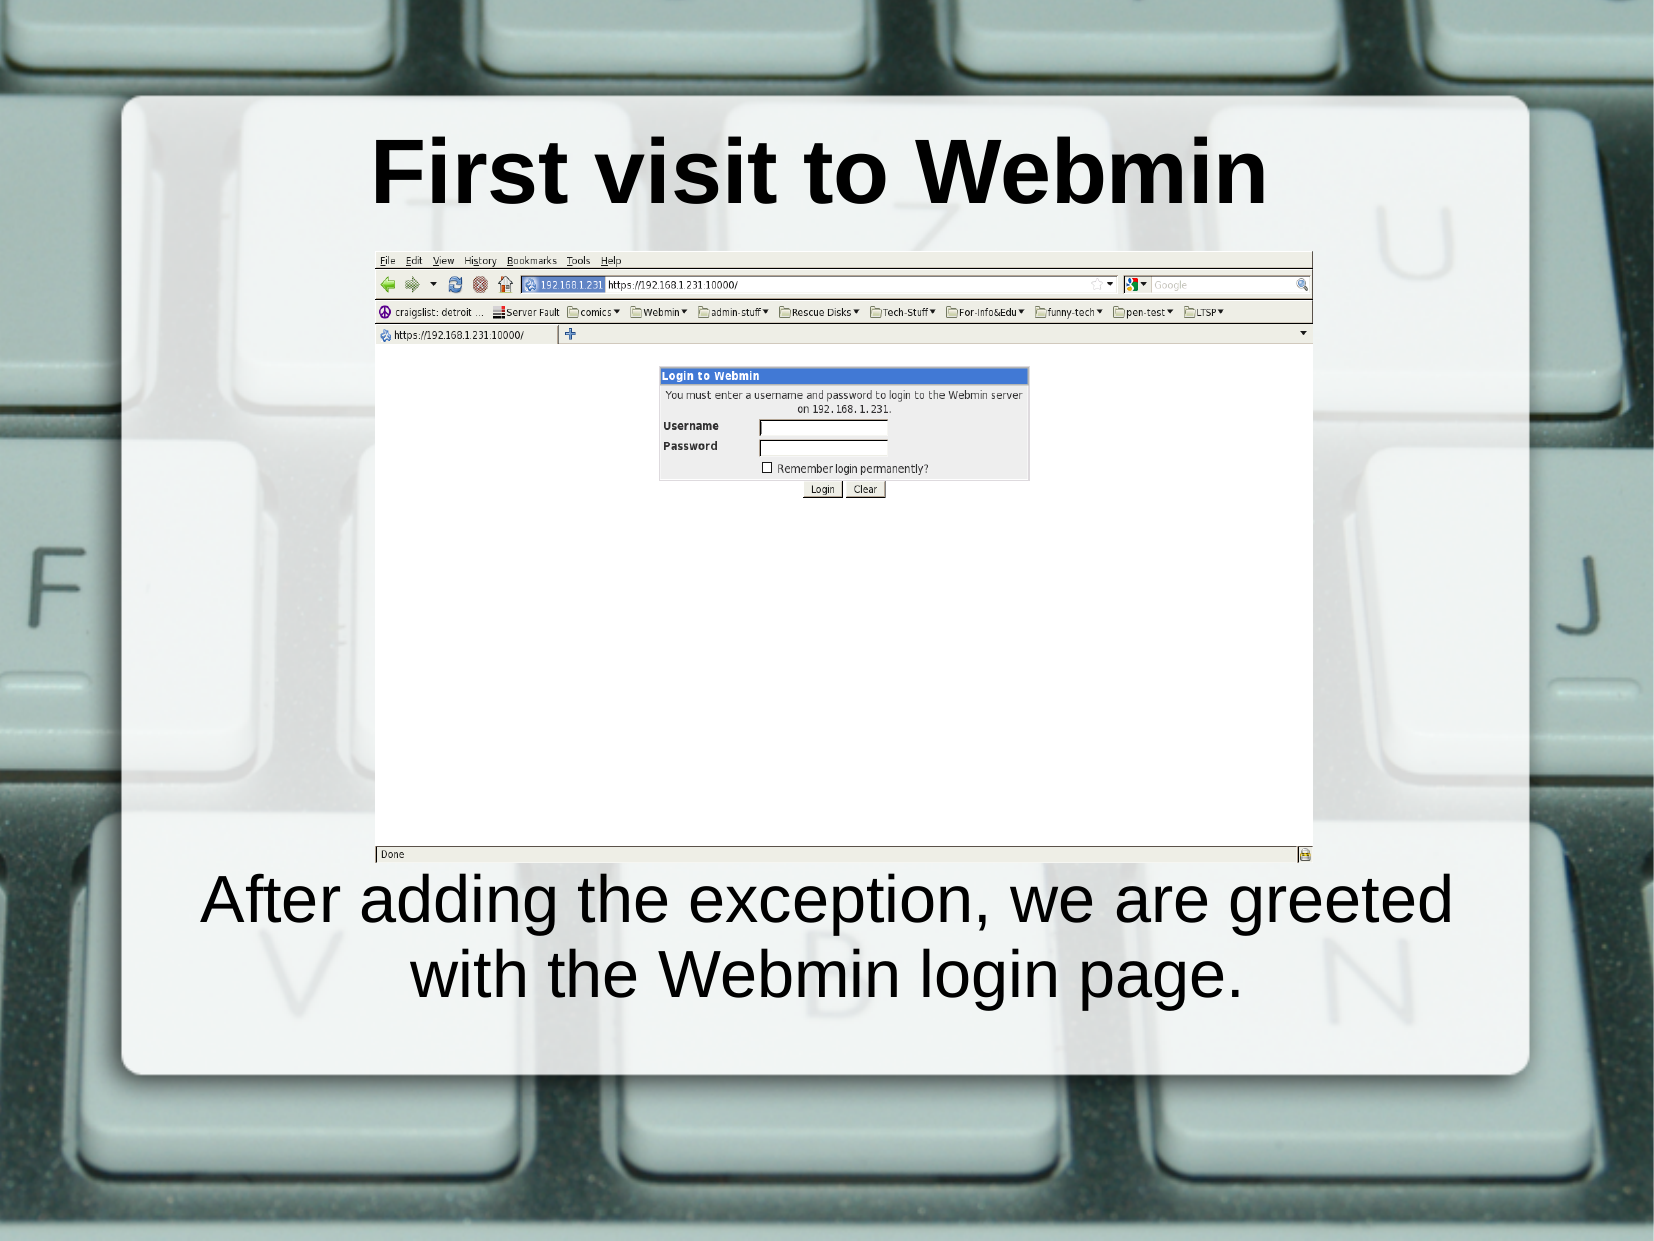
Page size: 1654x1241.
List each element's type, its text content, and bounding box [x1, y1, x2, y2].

picture [0, 0, 1654, 1241]
list After adding the exception, we are greeted with the Webmin login page. [150, 862, 1507, 1055]
title First visit to Webmin [135, 112, 1506, 231]
